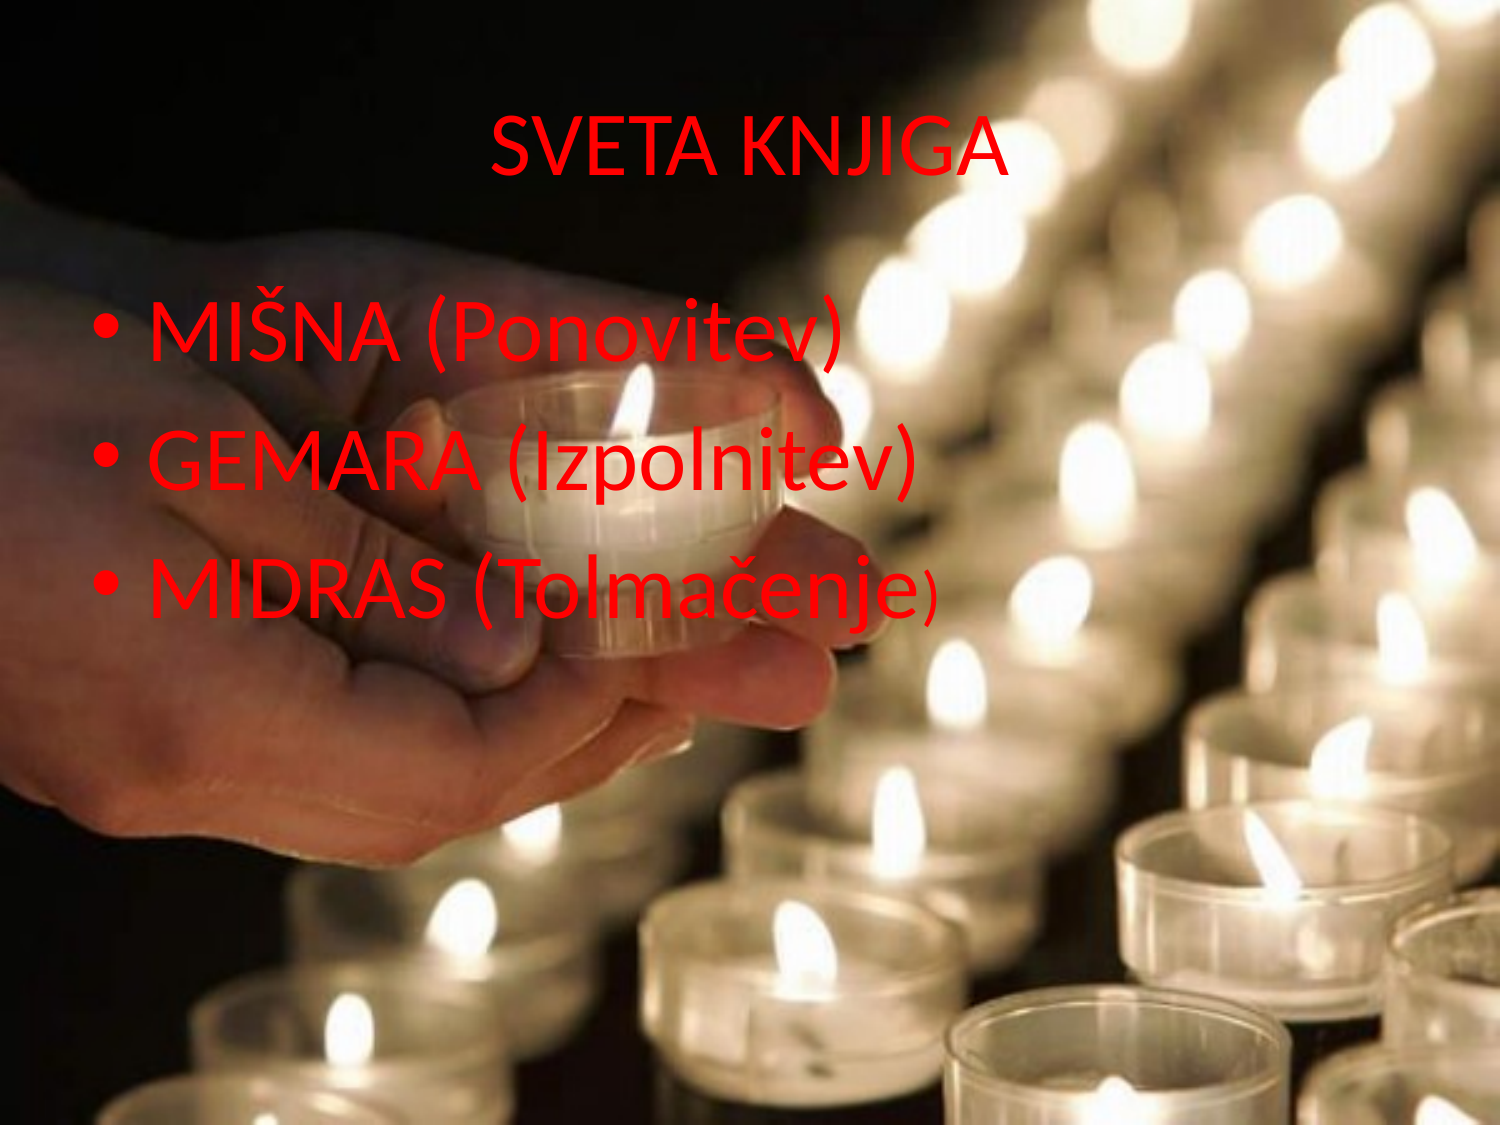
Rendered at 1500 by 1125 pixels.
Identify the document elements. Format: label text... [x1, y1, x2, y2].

picture [0, 0, 1500, 1125]
list MIŠNA (Ponovitev) GEMARA (Izpolnitev) MIDRAS (Tolmačenje) [75, 262, 1425, 1005]
title SVETA KNJIGA [75, 45, 1425, 233]
